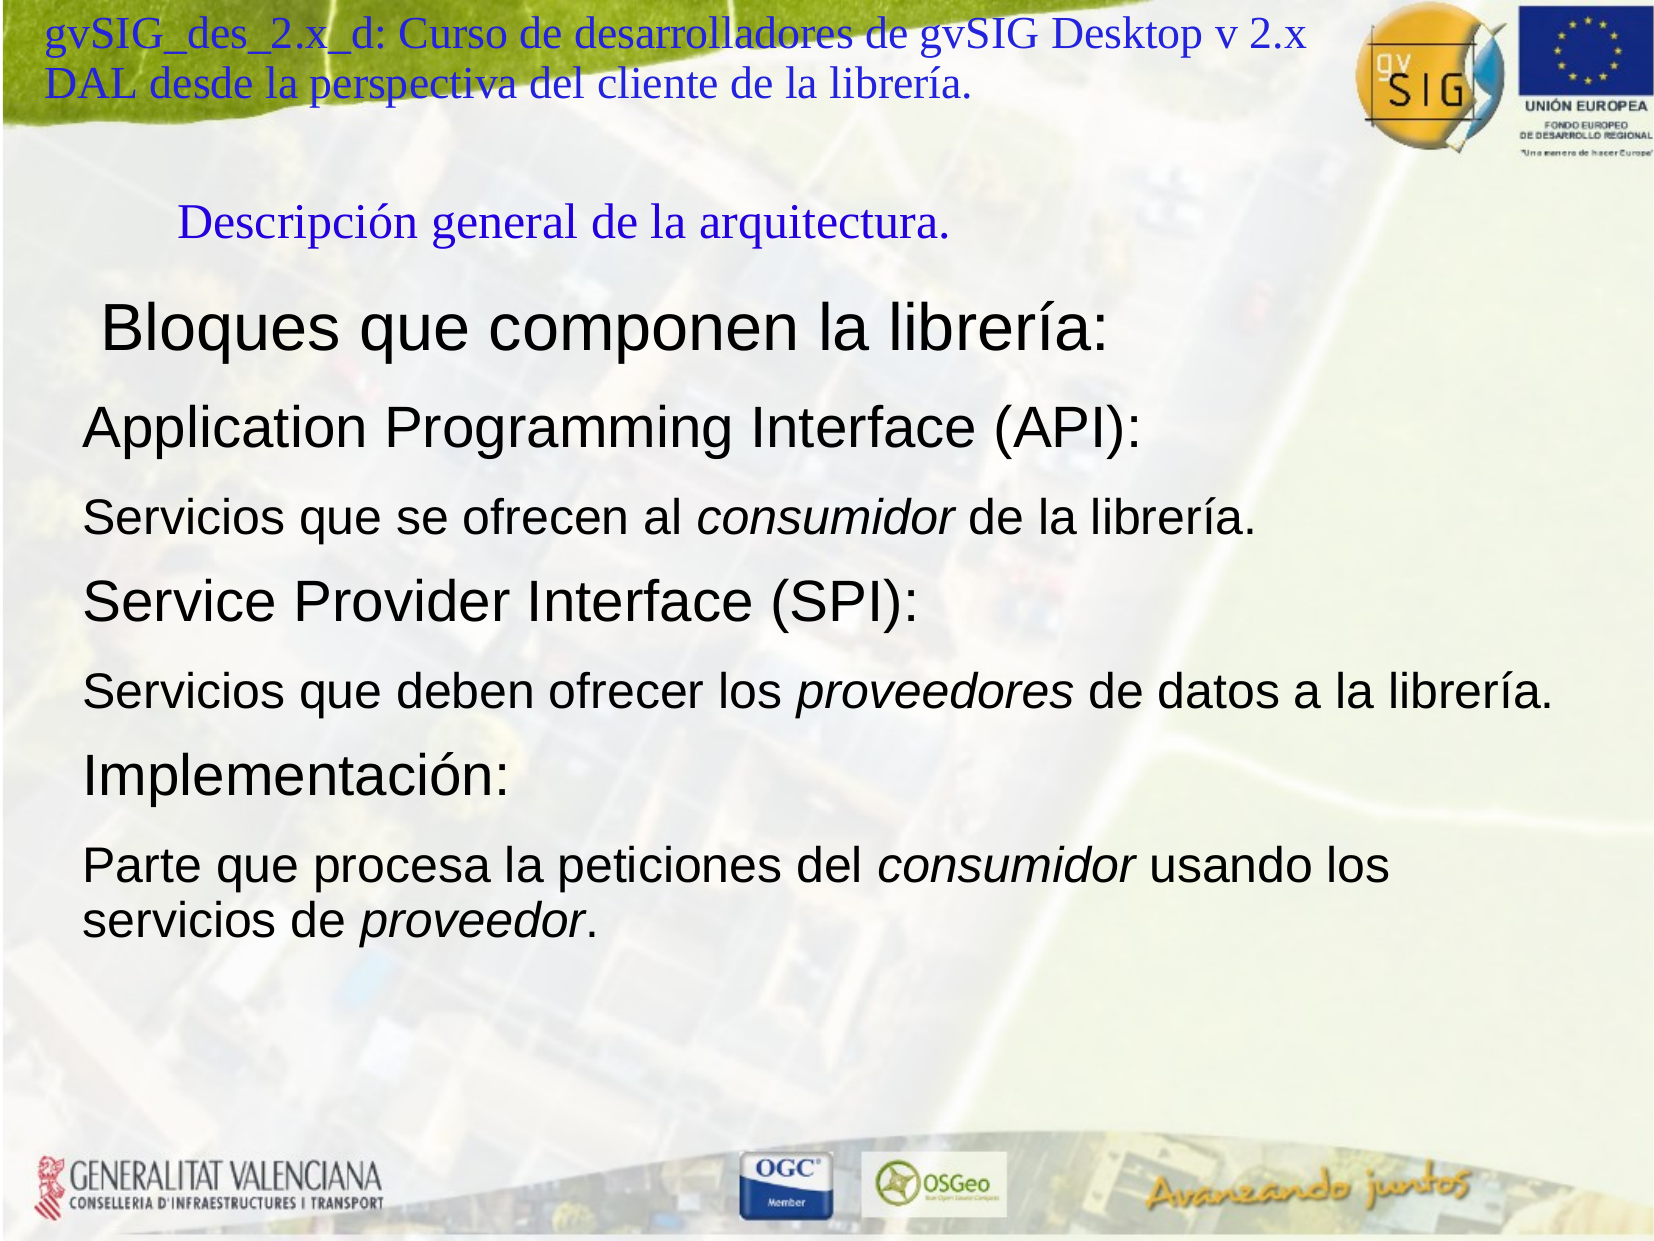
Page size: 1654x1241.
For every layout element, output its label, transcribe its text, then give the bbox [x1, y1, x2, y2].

title Descripción general de la arquitectura. [177, 88, 1329, 290]
list Bloques que componen la librería: Application Programming Interface (API): Servicios que se ofrecen al consumidor de la librería. Service Provider Interface (SPI): Servicios que deben ofrecer los proveedores de datos a la librería. Implementación: Parte que procesa la peticiones del consumidor usando los servicios de proveedor. [82, 290, 1571, 995]
picture [2, 0, 1654, 1241]
